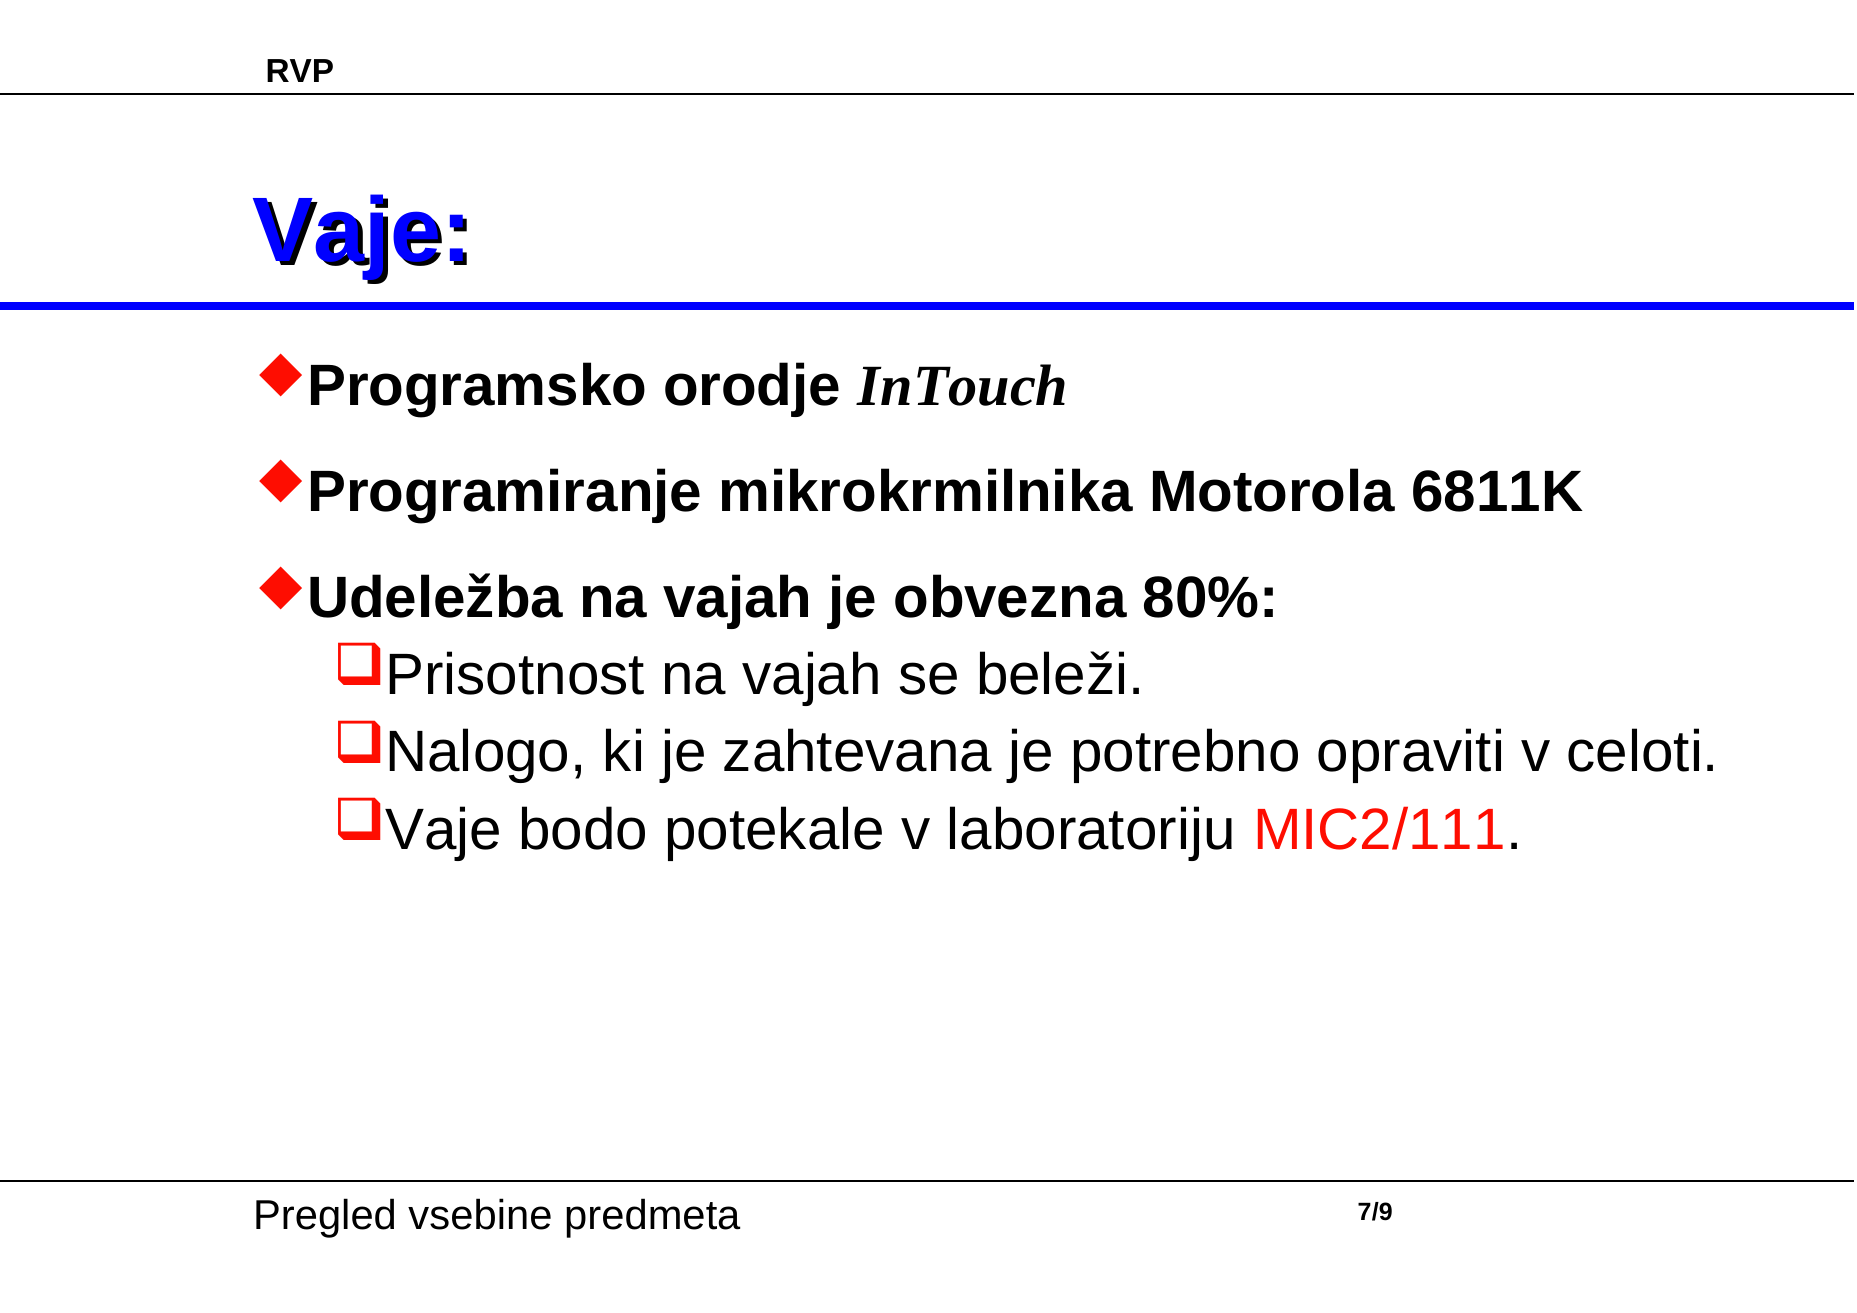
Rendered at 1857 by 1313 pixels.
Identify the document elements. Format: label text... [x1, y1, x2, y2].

title Vaje: [252, 143, 1629, 282]
list Programsko orodje InTouch Programiranje mikrokrmilnika Motorola 6811K Udeležba na vajah je obvezna 80%: Prisotnost na vajah se beleži. Nalogo, ki je zahtevana je potrebno opraviti v celoti. Vaje bodo potekale v laboratoriju MIC2/111. [254, 347, 1754, 1132]
